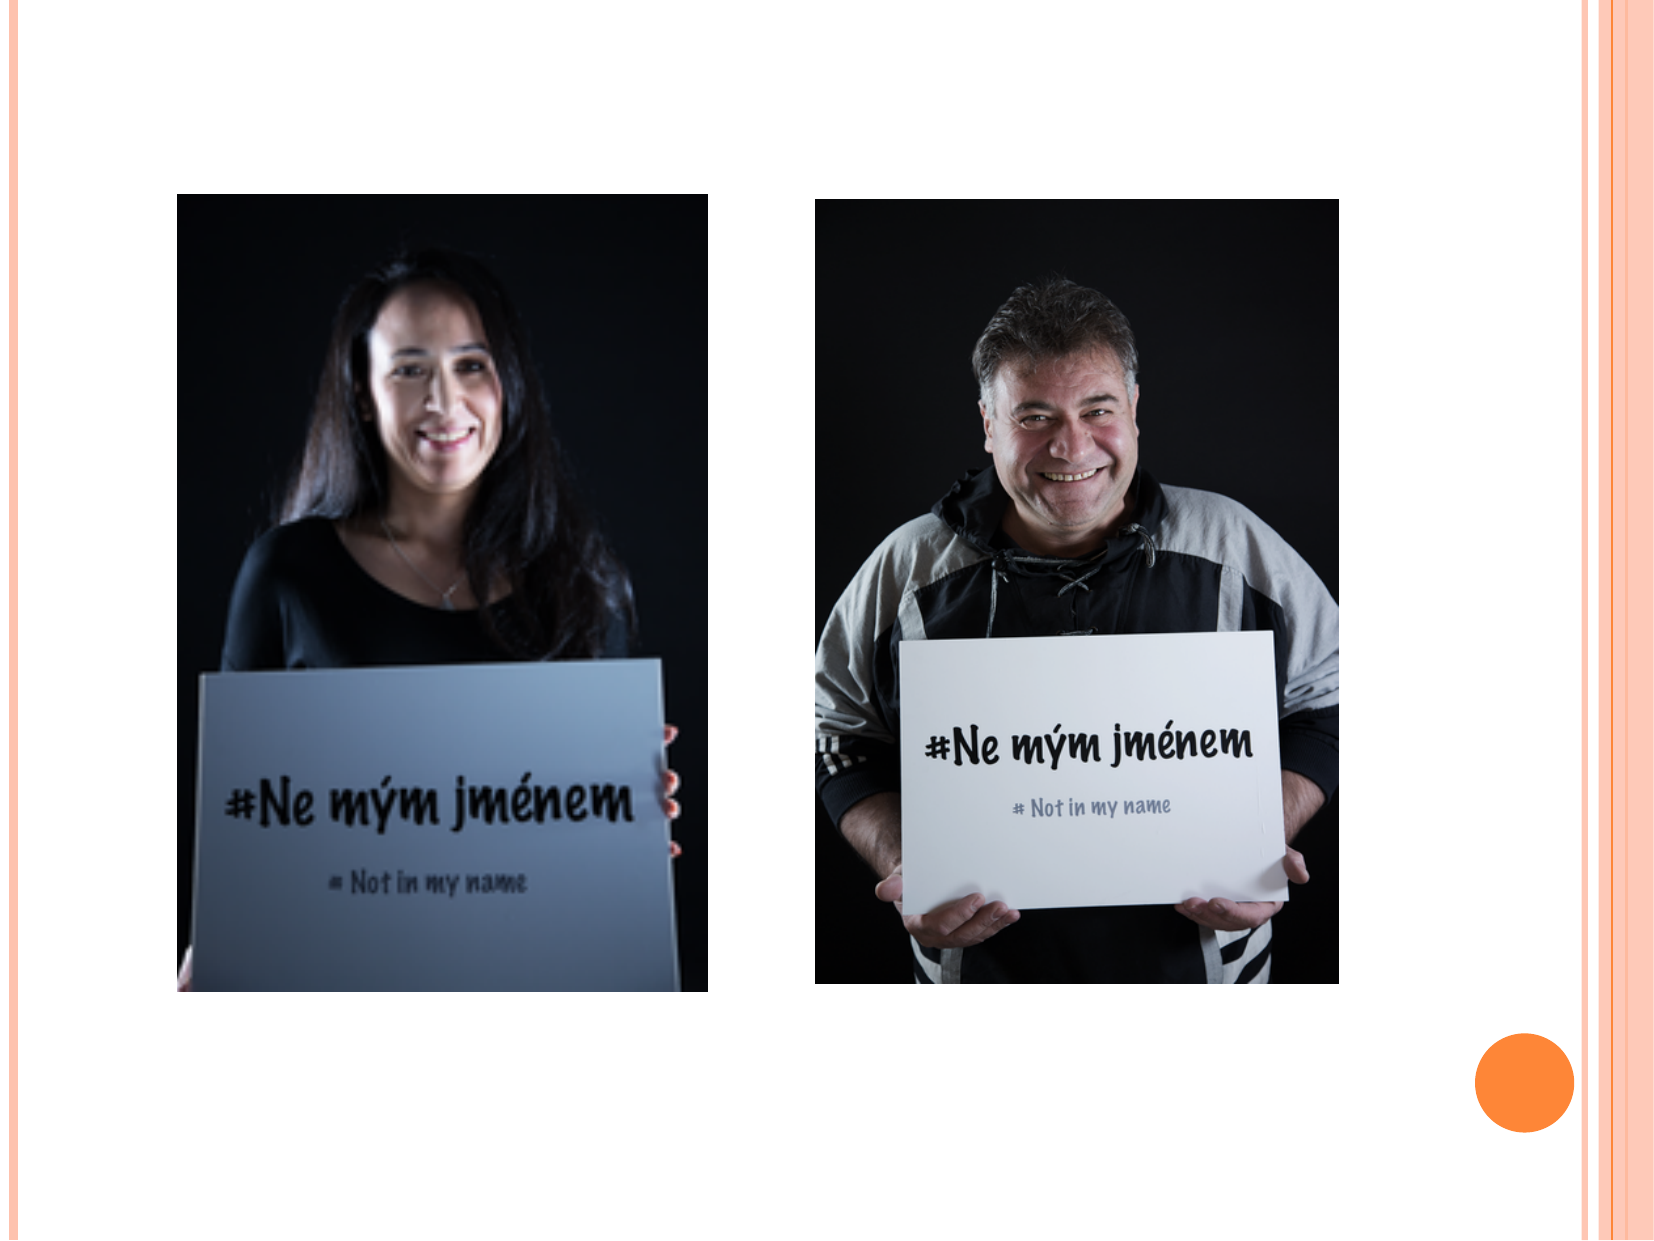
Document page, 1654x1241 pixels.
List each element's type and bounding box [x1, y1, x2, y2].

picture [177, 194, 708, 993]
picture [815, 199, 1339, 985]
